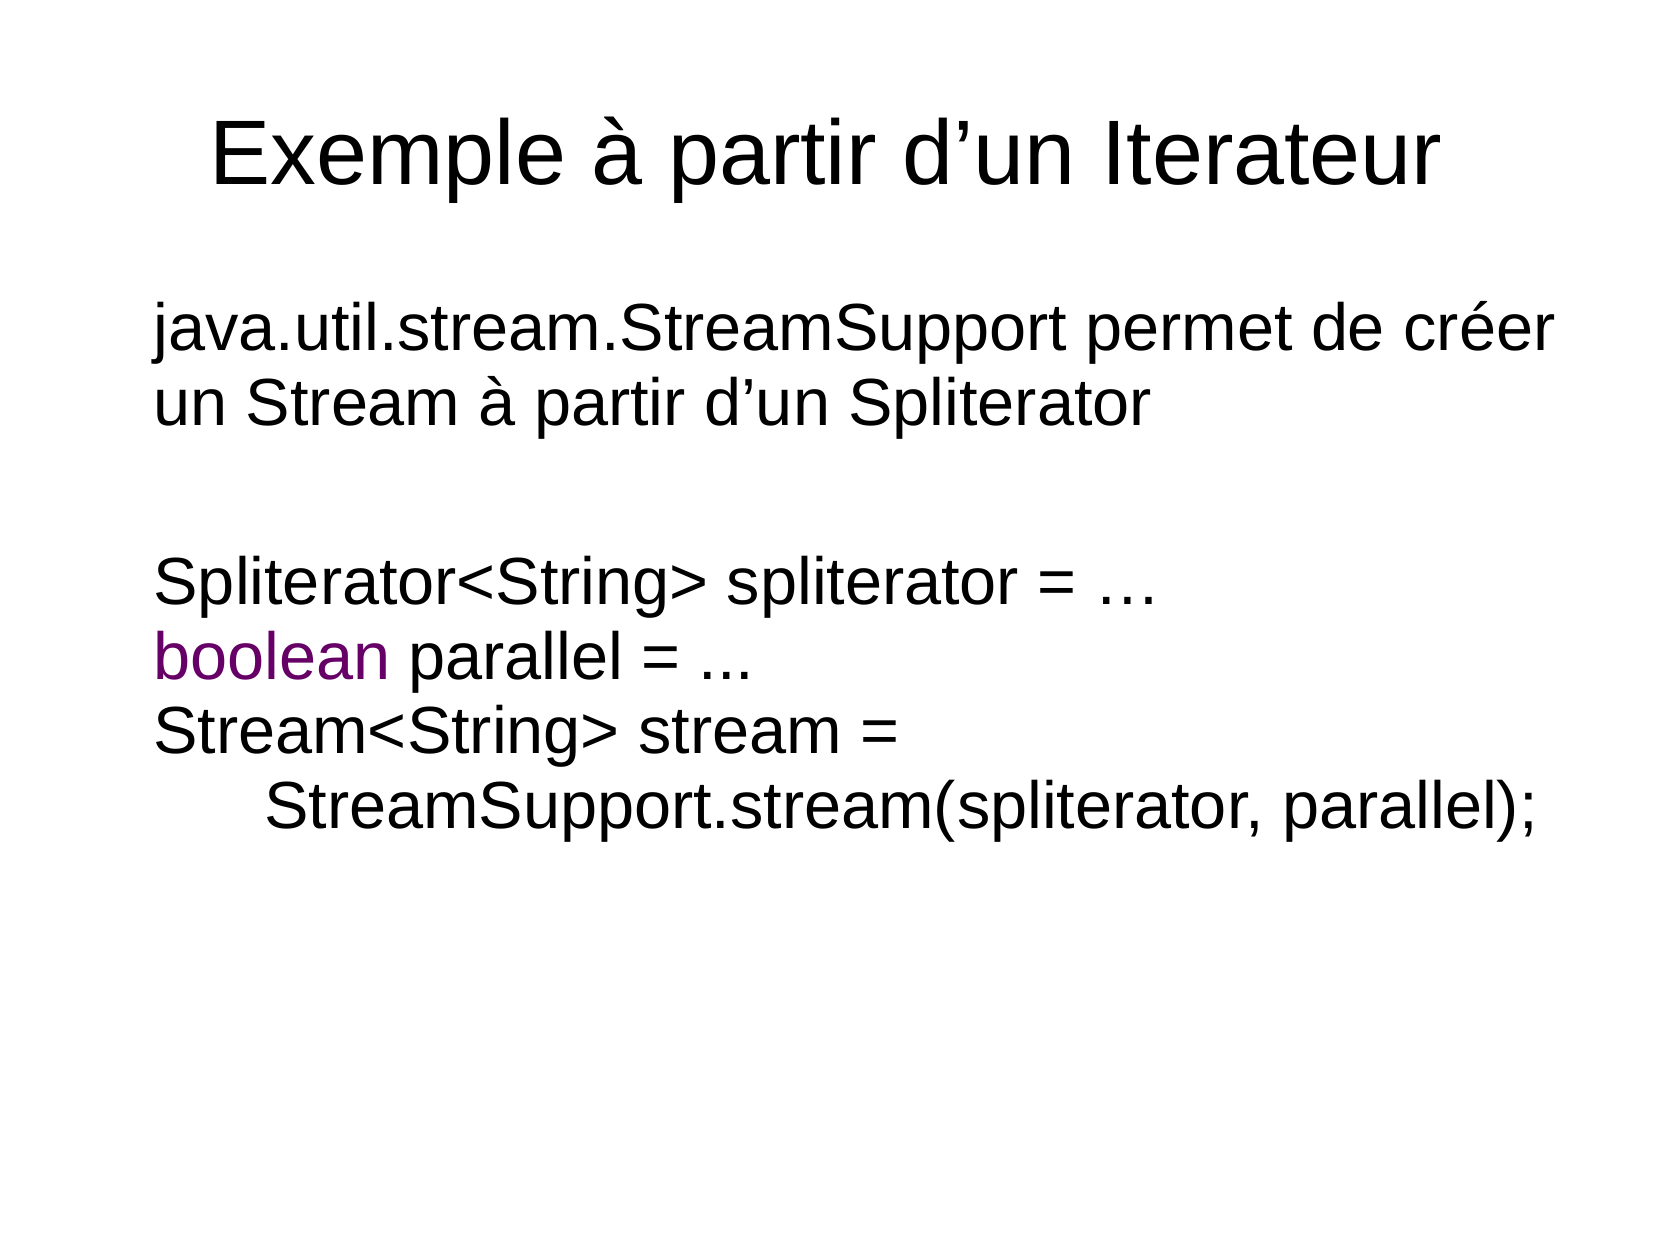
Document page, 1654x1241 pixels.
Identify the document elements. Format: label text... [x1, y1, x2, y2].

title Exemple à partir d’un Iterateur [82, 49, 1571, 257]
list java.util.stream.StreamSupport permet de créer un Stream à partir d’un Spliterator Spliterator<String> spliterator = … boolean parallel = ... Stream<String> stream = StreamSupport.stream(spliterator, parallel); [82, 290, 1571, 1010]
